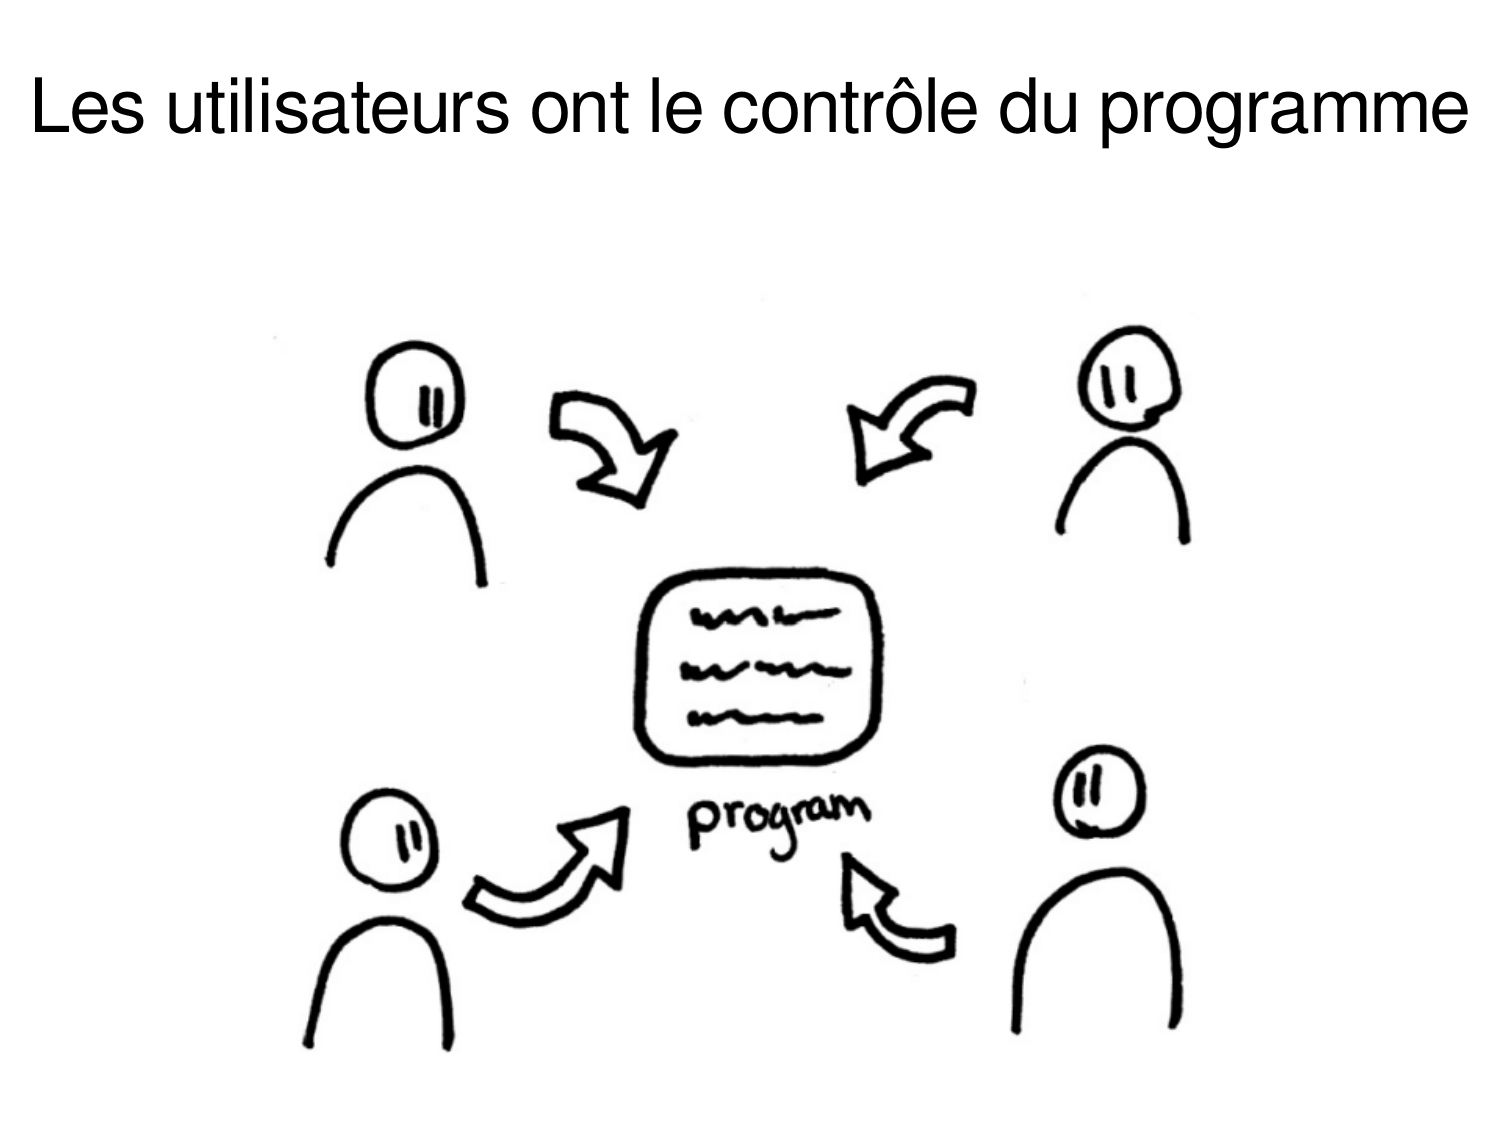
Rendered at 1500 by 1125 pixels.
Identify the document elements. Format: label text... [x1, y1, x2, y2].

text_box Les utilisateurs ont le contrôle du programme [0, 56, 1500, 252]
picture [271, 279, 1229, 1069]
